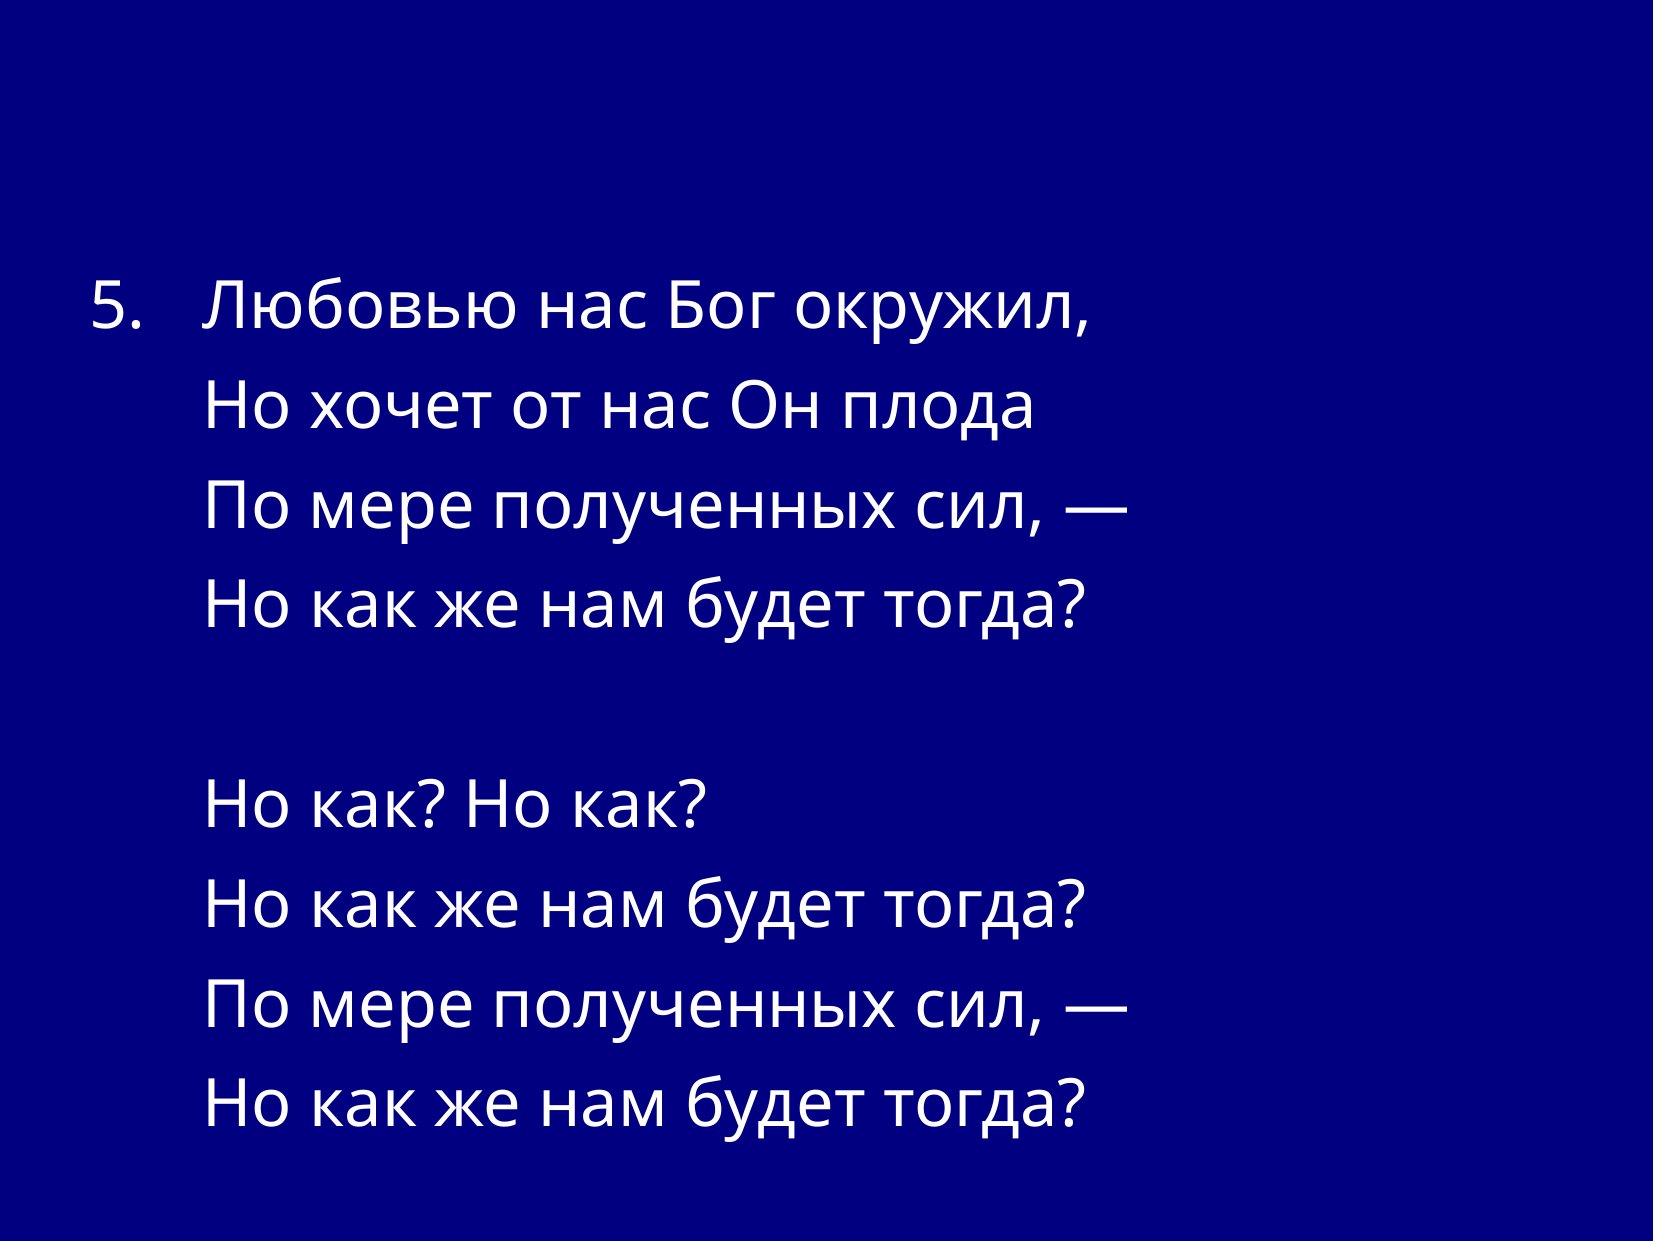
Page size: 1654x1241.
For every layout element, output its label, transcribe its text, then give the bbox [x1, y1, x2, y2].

text_box 5. Любовью нас Бог окружил, Но хочет от нас Он плода По мере полученных сил, — Но как же нам будет тогда? Но как? Но как? Но как же нам будет тогда? По мере полученных сил, — Но как же нам будет тогда? [75, 150, 1576, 1163]
